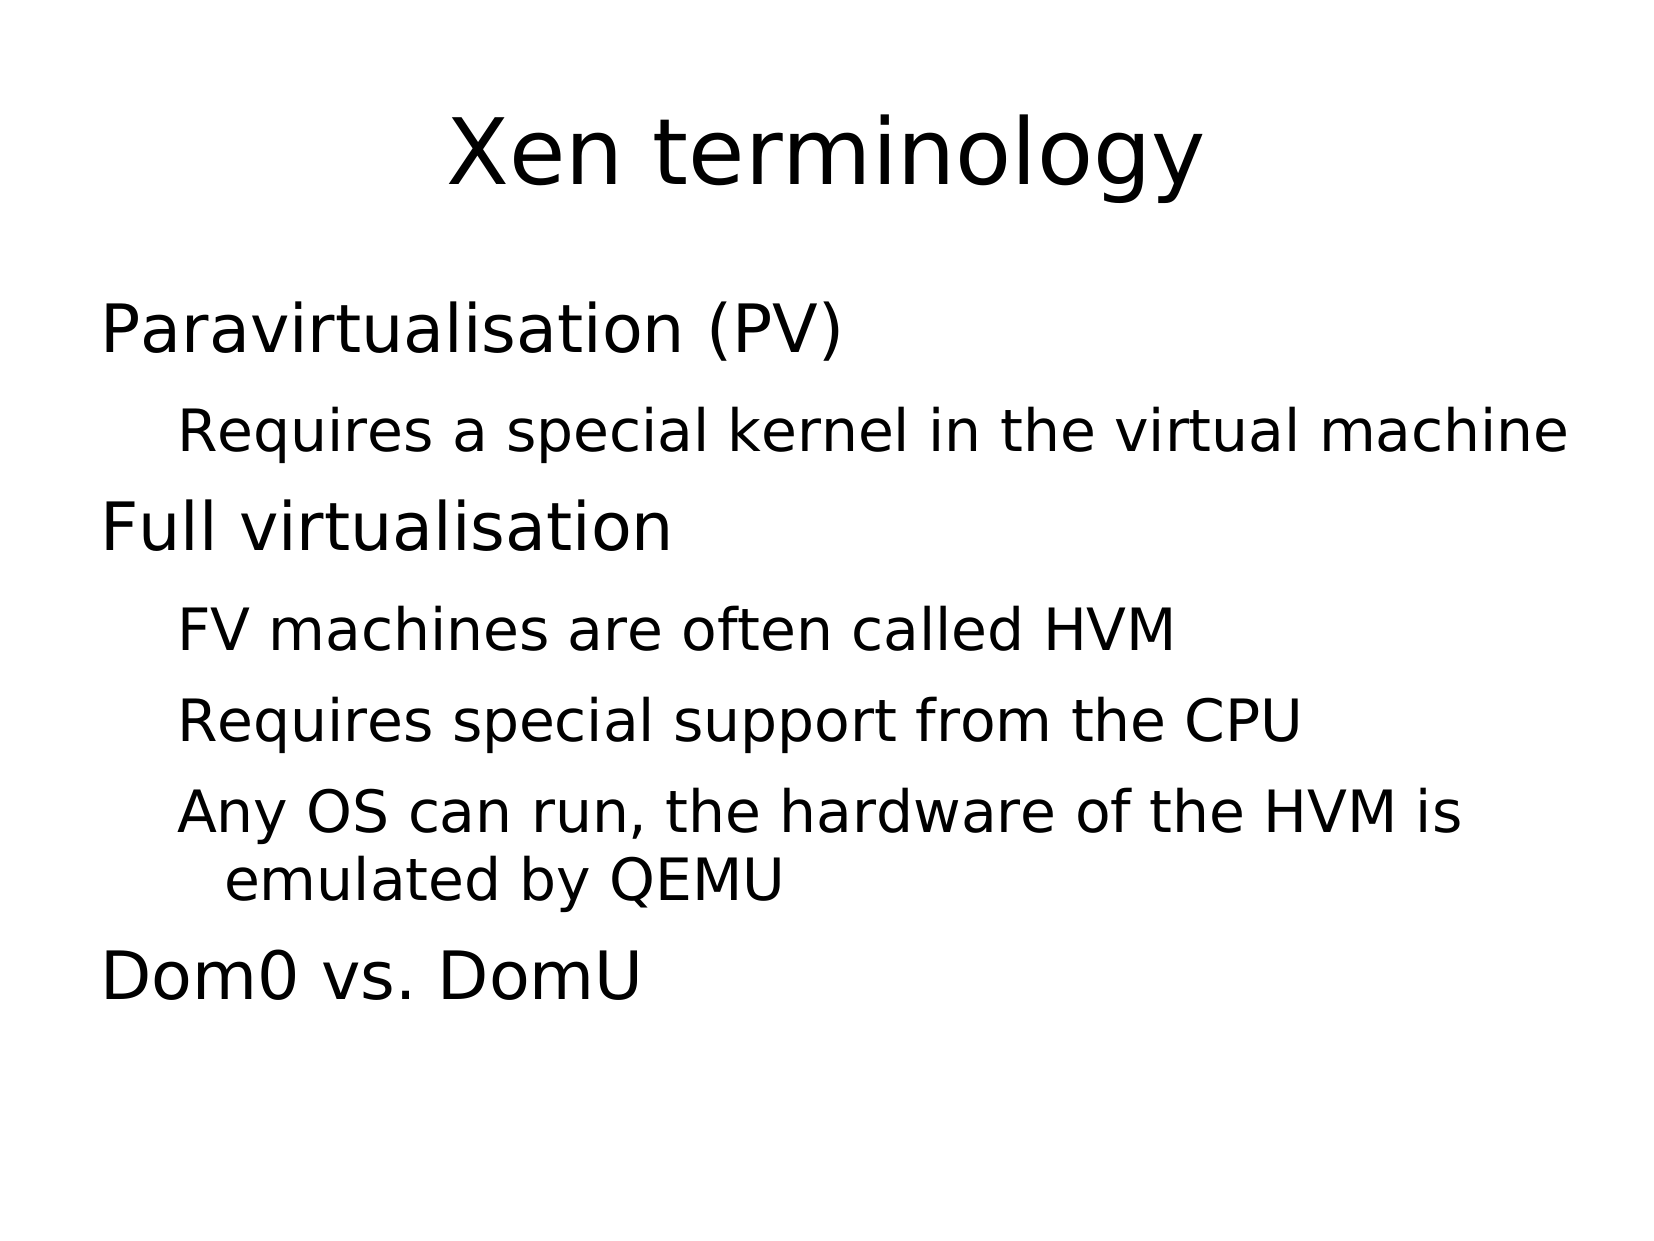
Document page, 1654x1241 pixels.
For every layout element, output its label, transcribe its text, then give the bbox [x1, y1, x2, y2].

title Xen terminology [82, 49, 1571, 257]
list Paravirtualisation (PV) Requires a special kernel in the virtual machine Full virtualisation FV machines are often called HVM Requires special support from the CPU Any OS can run, the hardware of the HVM is emulated by QEMU Dom0 vs. DomU [82, 290, 1571, 1109]
